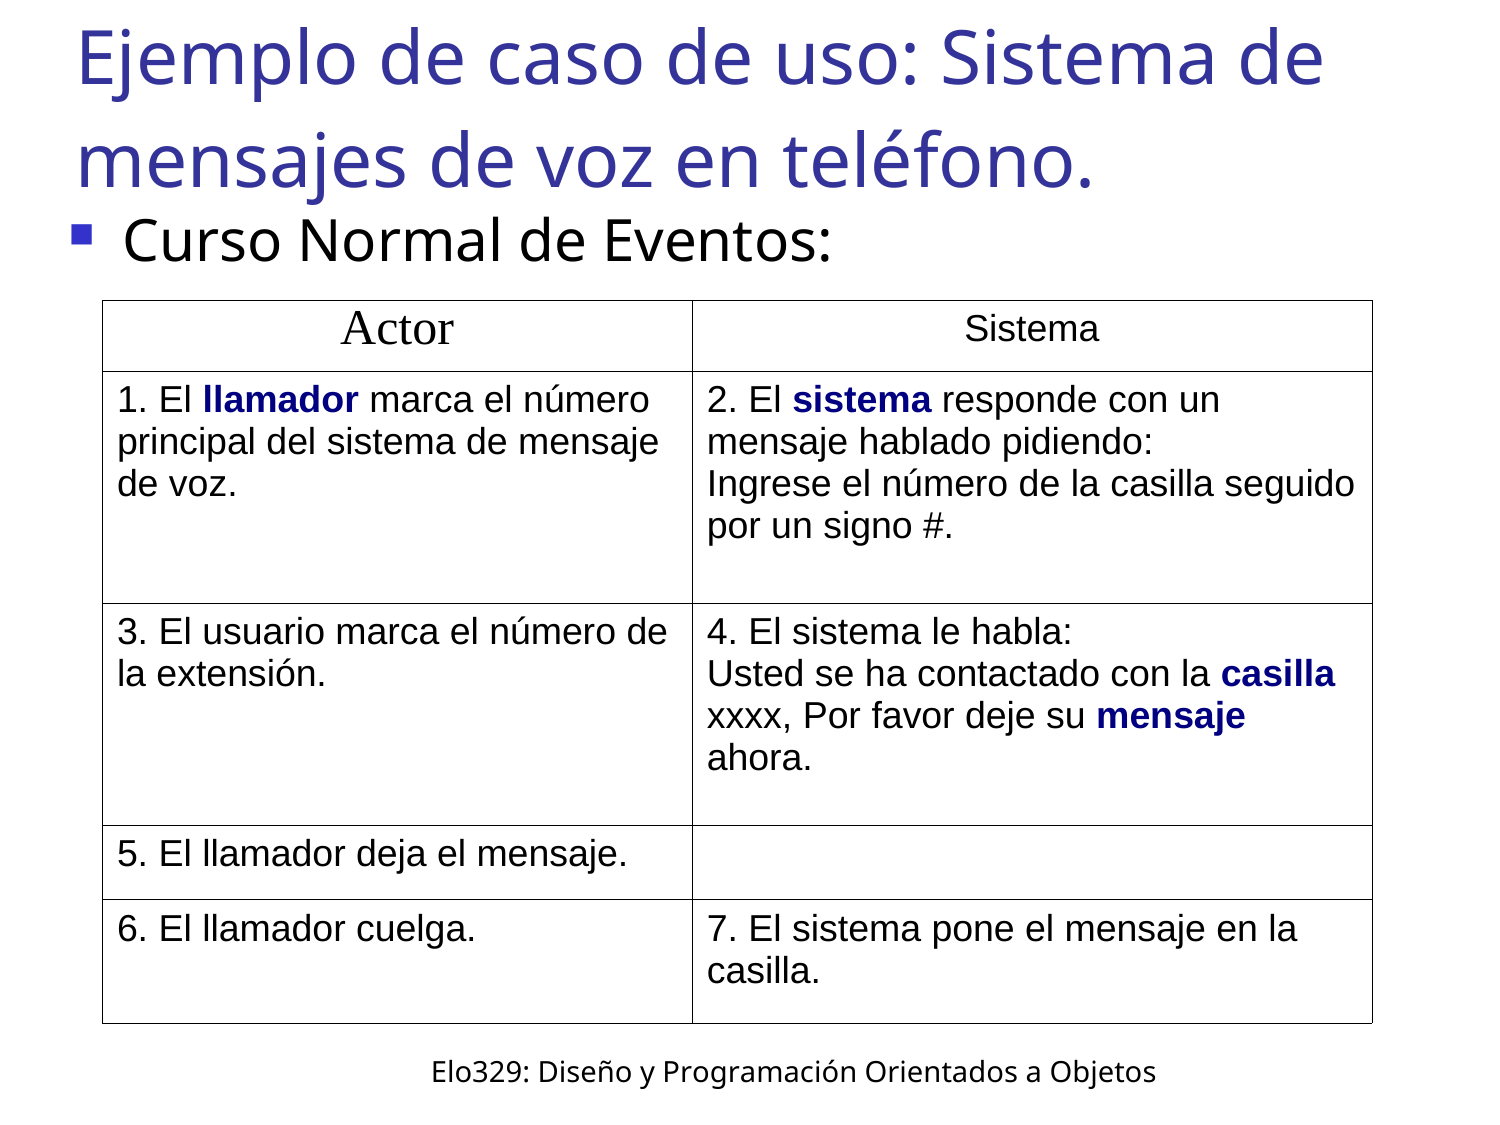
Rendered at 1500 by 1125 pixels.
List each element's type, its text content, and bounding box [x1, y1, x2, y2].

table_cell 2. El sistema responde con un mensaje hablado pidiendo: Ingrese el número de la casilla seguido por un signo #. [693, 372, 1372, 603]
table_cell 1. El llamador marca el número principal del sistema de mensaje de voz. [103, 372, 692, 603]
table_cell 6. El llamador cuelga. [103, 900, 692, 1023]
title Ejemplo de caso de uso: Sistema de mensajes de voz en teléfono. [75, 23, 1426, 190]
table_cell 5. El llamador deja el mensaje. [103, 826, 692, 899]
table_cell 3. El usuario marca el número de la extensión. [103, 604, 692, 825]
table_header Actor [103, 301, 692, 371]
list Curso Normal de Eventos: [68, 199, 1440, 992]
table_cell 4. El sistema le habla: Usted se ha contactado con la casilla xxxx, Por favor deje su mensaje ahora. [693, 604, 1372, 825]
table_header Sistema [693, 301, 1372, 371]
table_cell 7. El sistema pone el mensaje en la casilla. [693, 900, 1372, 1023]
table_cell [693, 826, 1372, 899]
